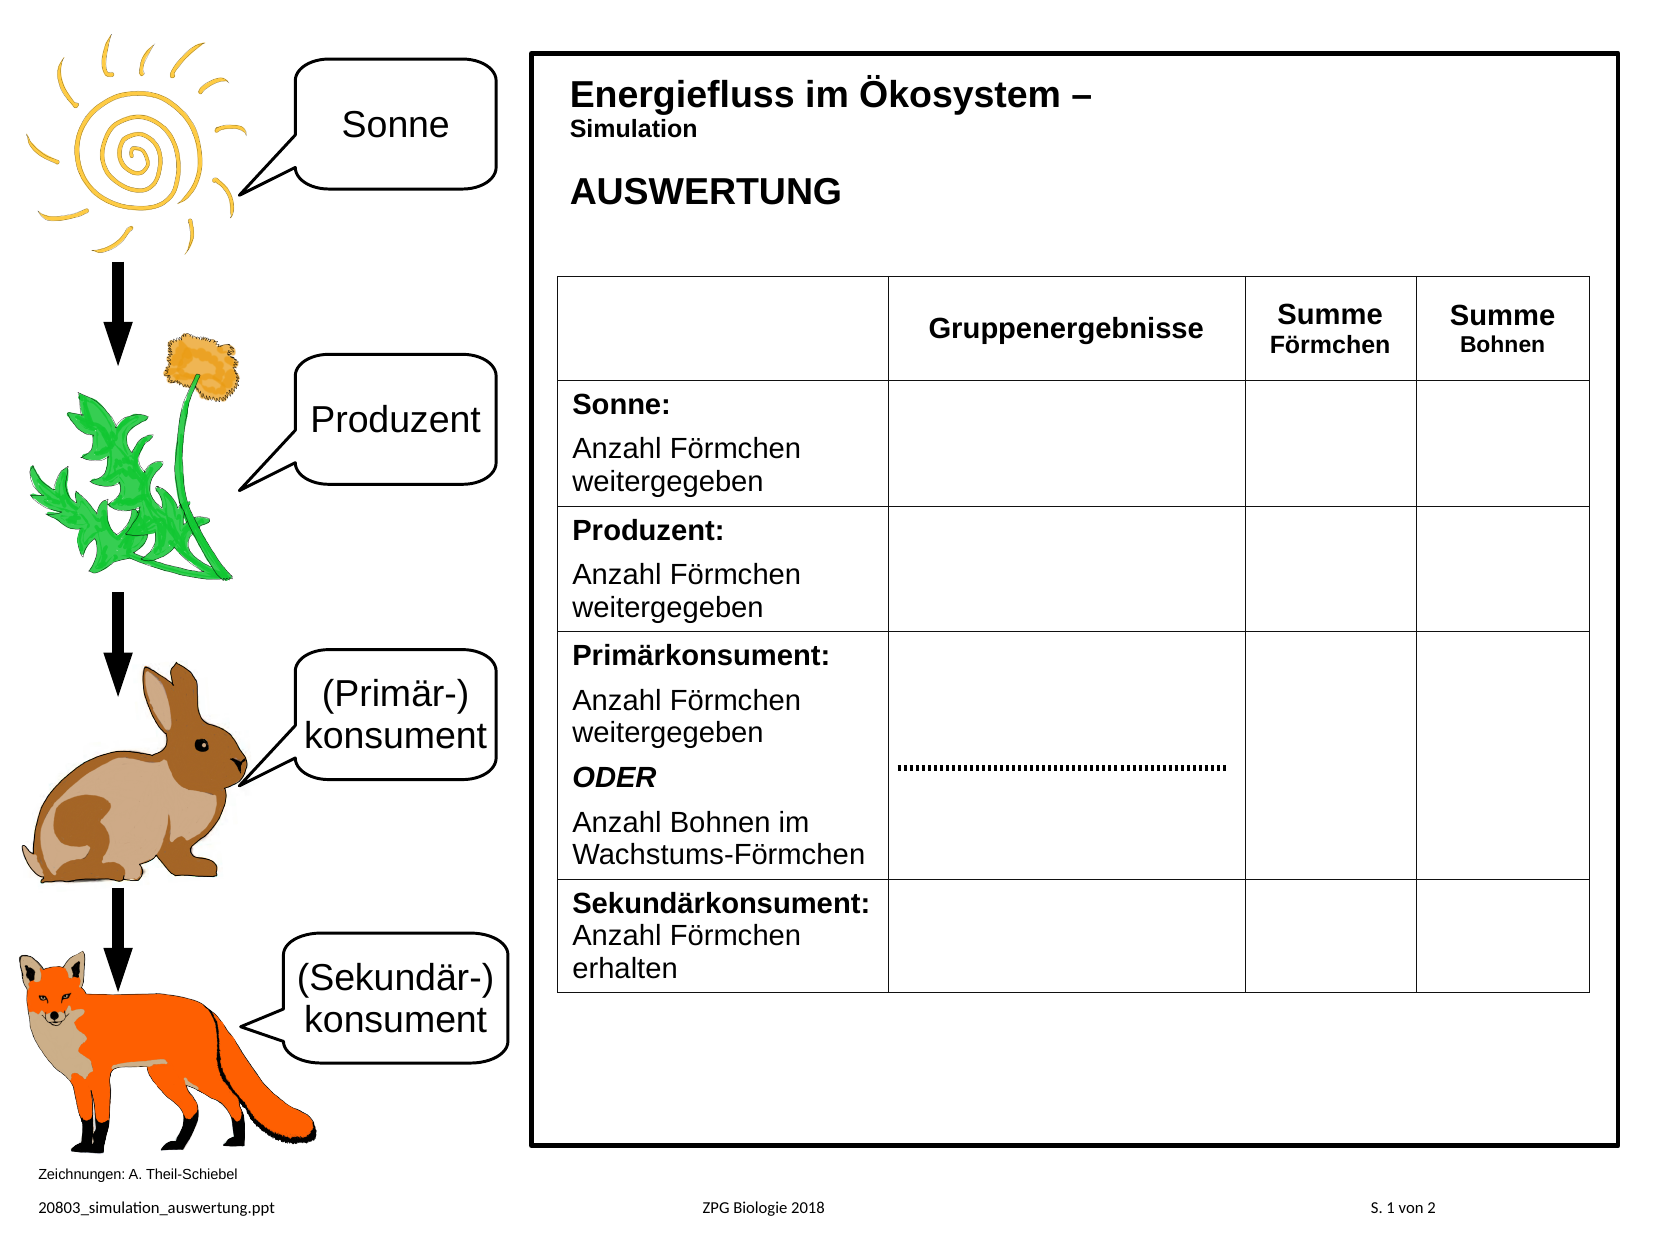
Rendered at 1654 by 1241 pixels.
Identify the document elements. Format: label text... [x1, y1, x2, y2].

table_cell [889, 632, 1245, 879]
picture [4, 649, 260, 898]
text_box (Sekundär-) konsument [240, 933, 508, 1064]
table_cell [1246, 880, 1416, 992]
text_box Zeichnungen: A. Theil-Schiebel [23, 1158, 272, 1195]
table_cell Produzent: Anzahl Förmchen weitergegeben [558, 507, 888, 631]
table_cell [1246, 507, 1416, 631]
table_header Summe Bohnen [1417, 277, 1589, 380]
table_cell [889, 880, 1245, 992]
text_box 20803_simulation_auswertung.ppt ZPG Biologie 2018 S. 1 von 2 [23, 1194, 1630, 1229]
text_box (Primär-) konsument [239, 649, 497, 786]
table_cell [889, 381, 1245, 506]
table_cell [1246, 381, 1416, 506]
text_box Sonne [260, 59, 497, 190]
picture [11, 24, 260, 262]
table_cell Sekundärkonsument: Anzahl Förmchen erhalten [558, 880, 888, 992]
table_cell [1246, 632, 1416, 879]
picture [18, 330, 249, 586]
table_cell [1417, 632, 1589, 879]
picture [13, 944, 319, 1159]
text_box Produzent [239, 354, 497, 491]
table_cell [1417, 381, 1589, 506]
table_cell [889, 507, 1245, 631]
text_box Energiefluss im Ökosystem – Simulation AUSWERTUNG [555, 65, 1241, 235]
table_cell [1417, 880, 1589, 992]
table_cell [1417, 507, 1589, 631]
table_header [558, 277, 888, 380]
table_cell Sonne: Anzahl Förmchen weitergegeben [558, 381, 888, 506]
table_cell Primärkonsument: Anzahl Förmchen weitergegeben ODER Anzahl Bohnen im Wachstums-Förmchen [558, 632, 888, 879]
table_header Gruppenergebnisse [889, 277, 1245, 380]
table_header Summe Förmchen [1246, 277, 1416, 380]
